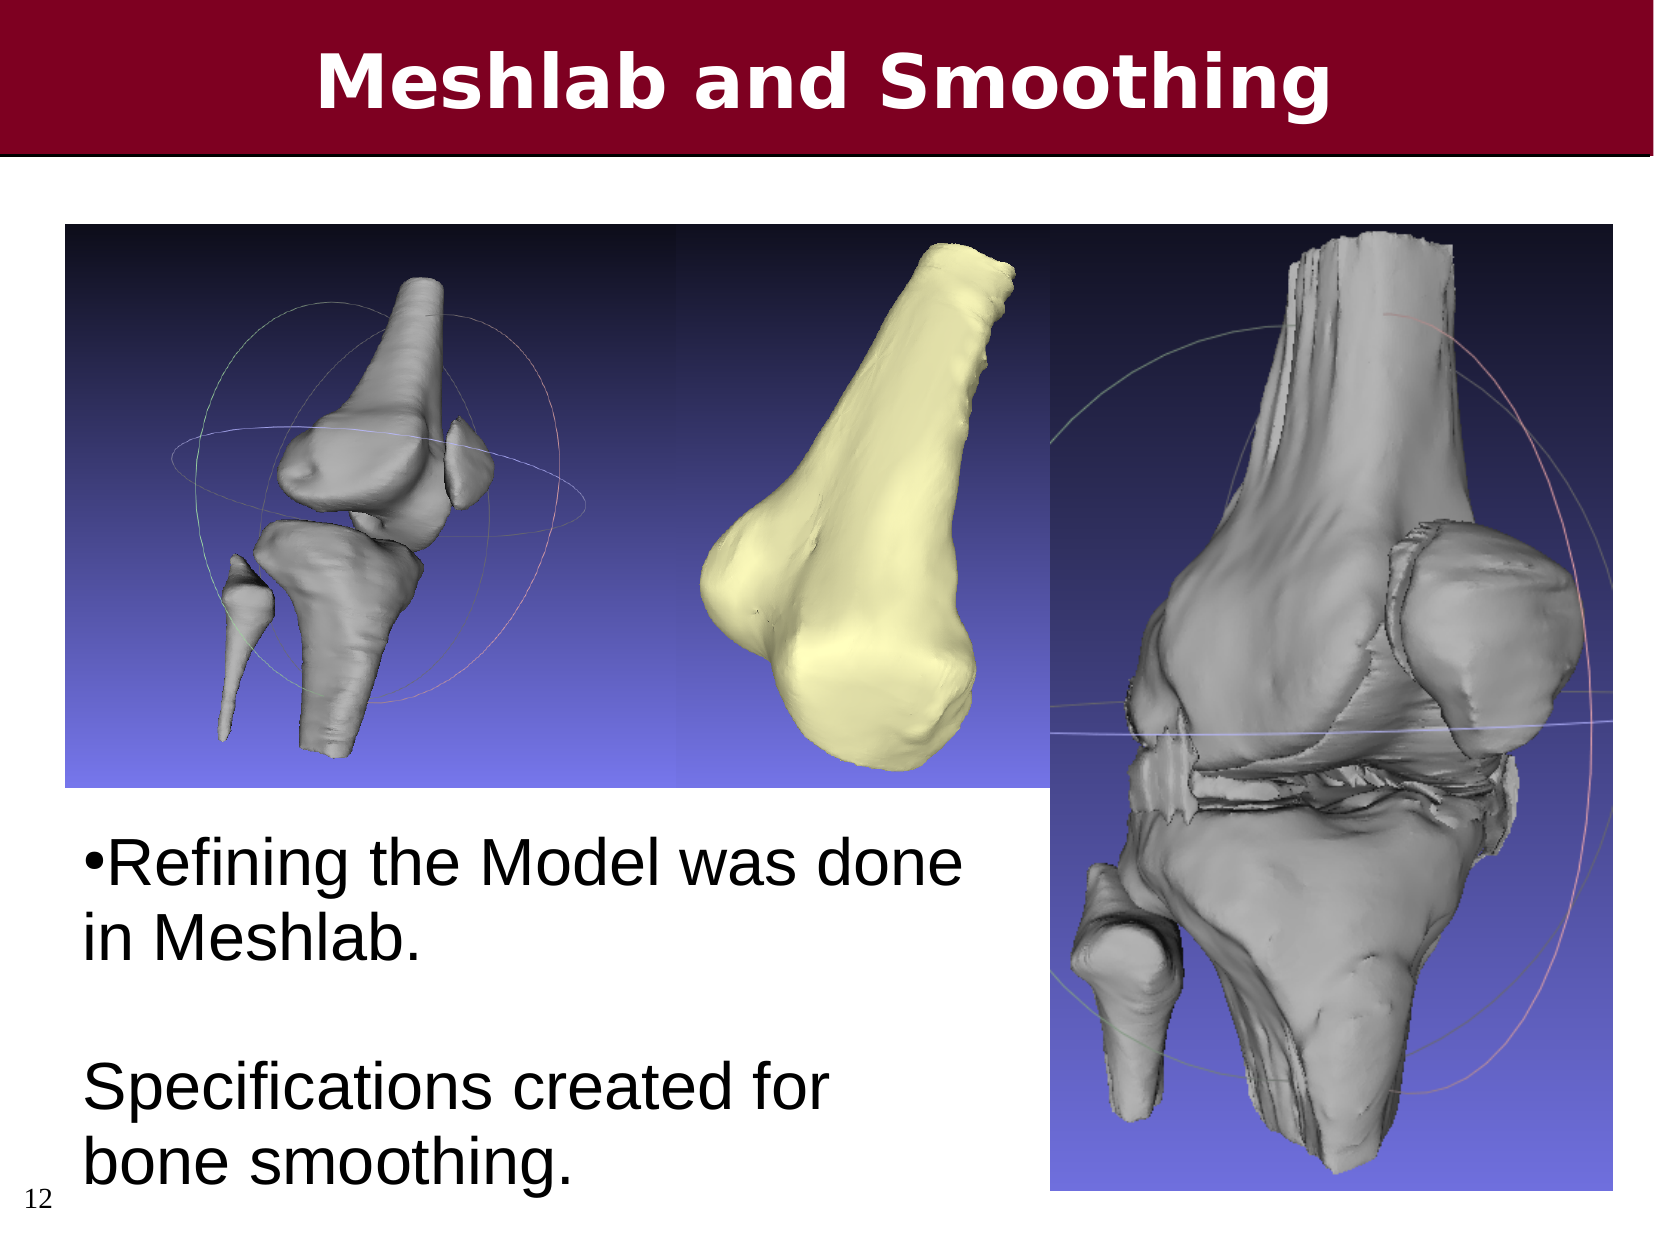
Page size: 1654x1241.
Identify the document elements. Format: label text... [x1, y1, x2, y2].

picture [65, 224, 1613, 1191]
title Refining the Model was done in Meshlab. Specifications created for bone smoothing. [82, 825, 976, 1241]
text_box [0, 0, 1654, 156]
text_box Meshlab and Smoothing [0, 31, 1651, 134]
